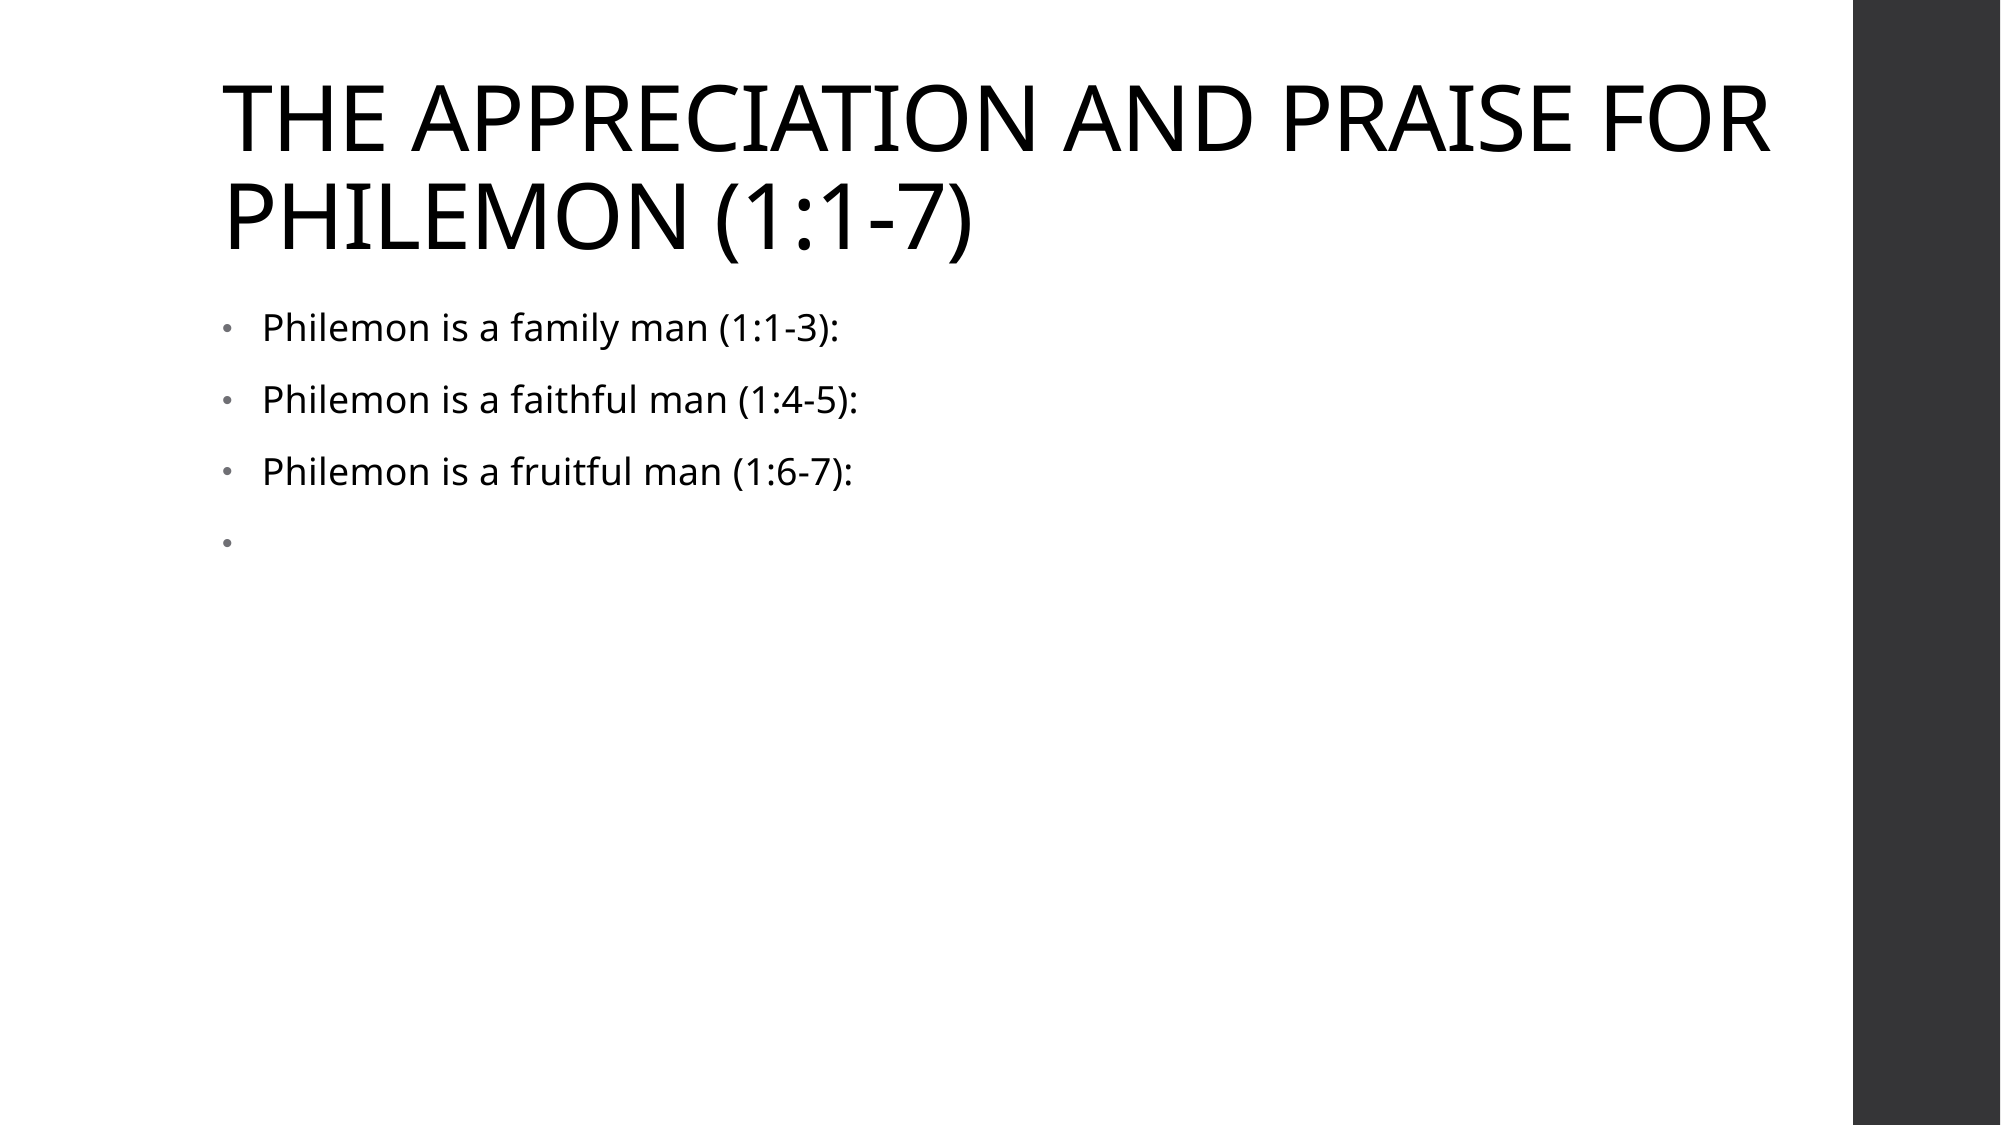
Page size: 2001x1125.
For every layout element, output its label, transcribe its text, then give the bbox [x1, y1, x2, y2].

list Philemon is a family man (1:1-3): Philemon is a faithful man (1:4-5): Philemon is a fruitful man (1:6-7): [206, 299, 1617, 1014]
title THE APPRECIATION AND PRAISE FOR PHILEMON (1:1-7) [206, 60, 1797, 278]
